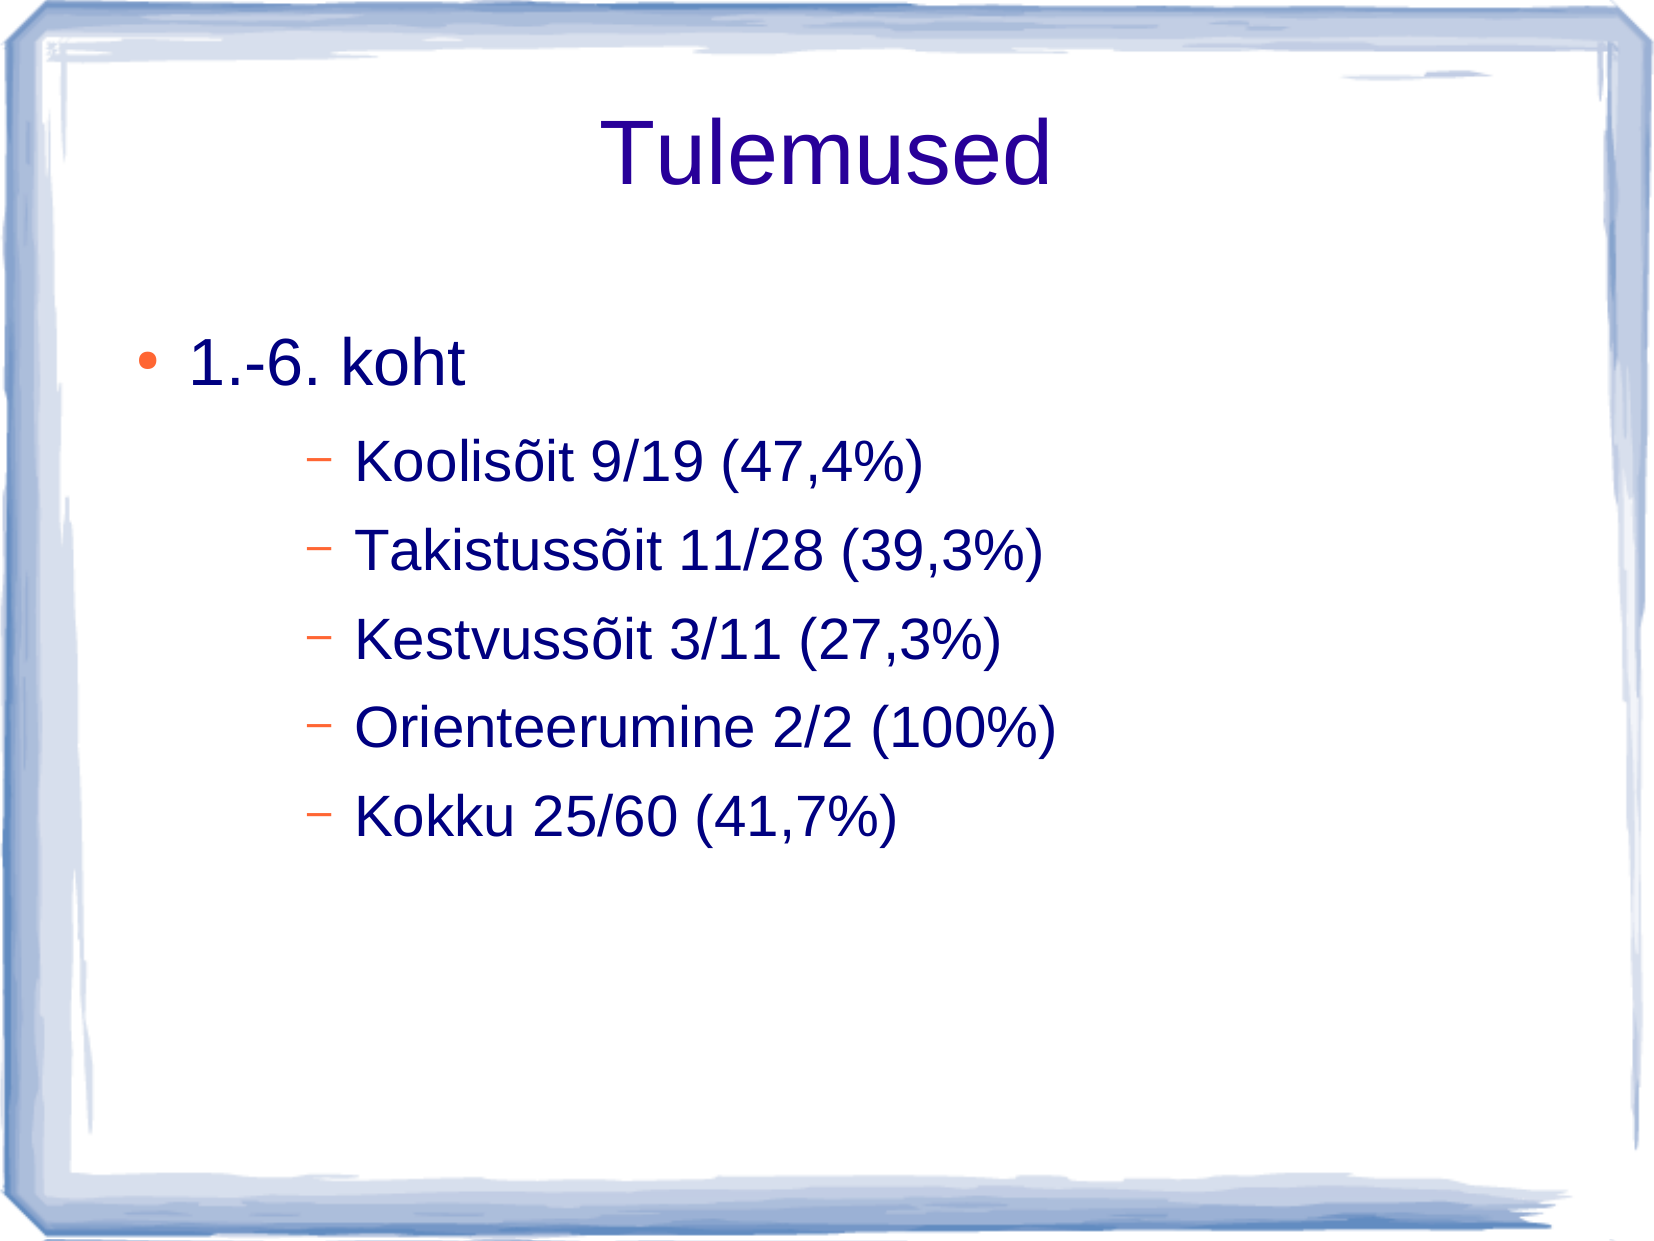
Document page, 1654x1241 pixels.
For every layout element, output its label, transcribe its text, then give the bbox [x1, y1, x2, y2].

list 1.-6. koht Koolisõit 9/19 (47,4%) Takistussõit 11/28 (39,3%) Kestvussõit 3/11 (27,3%) Orienteerumine 2/2 (100%) Kokku 25/60 (41,7%) [118, 324, 1571, 1004]
picture [0, 0, 1654, 1241]
title Tulemused [82, 49, 1571, 257]
